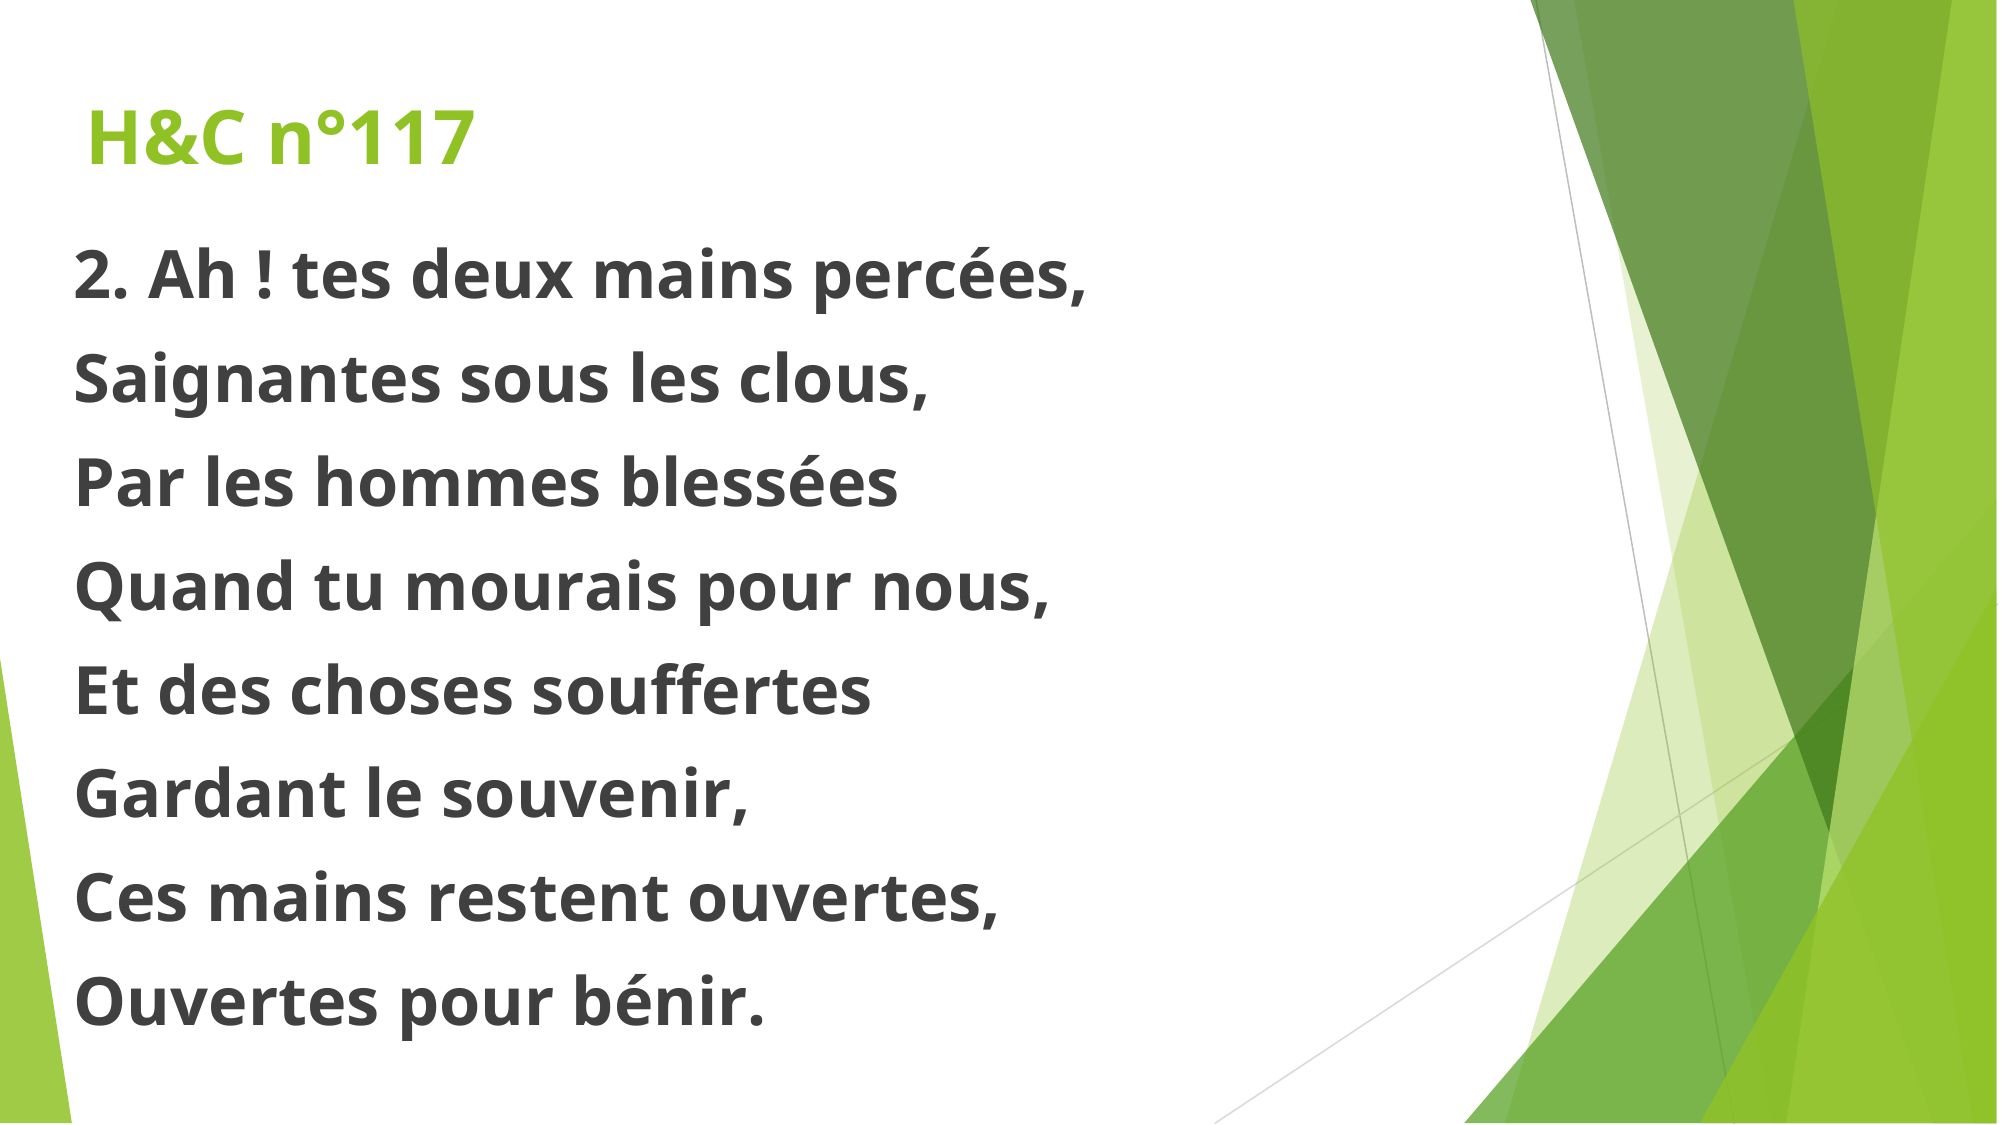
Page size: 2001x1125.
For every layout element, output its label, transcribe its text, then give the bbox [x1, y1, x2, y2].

text_box H&C n°117 [70, 82, 497, 189]
text_box 2. Ah ! tes deux mains percées, Saignantes sous les clous, Par les hommes blessées Quand tu mourais pour nous, Et des choses souffertes Gardant le souvenir, Ces mains restent ouvertes, Ouvertes pour bénir. [59, 212, 1985, 1075]
